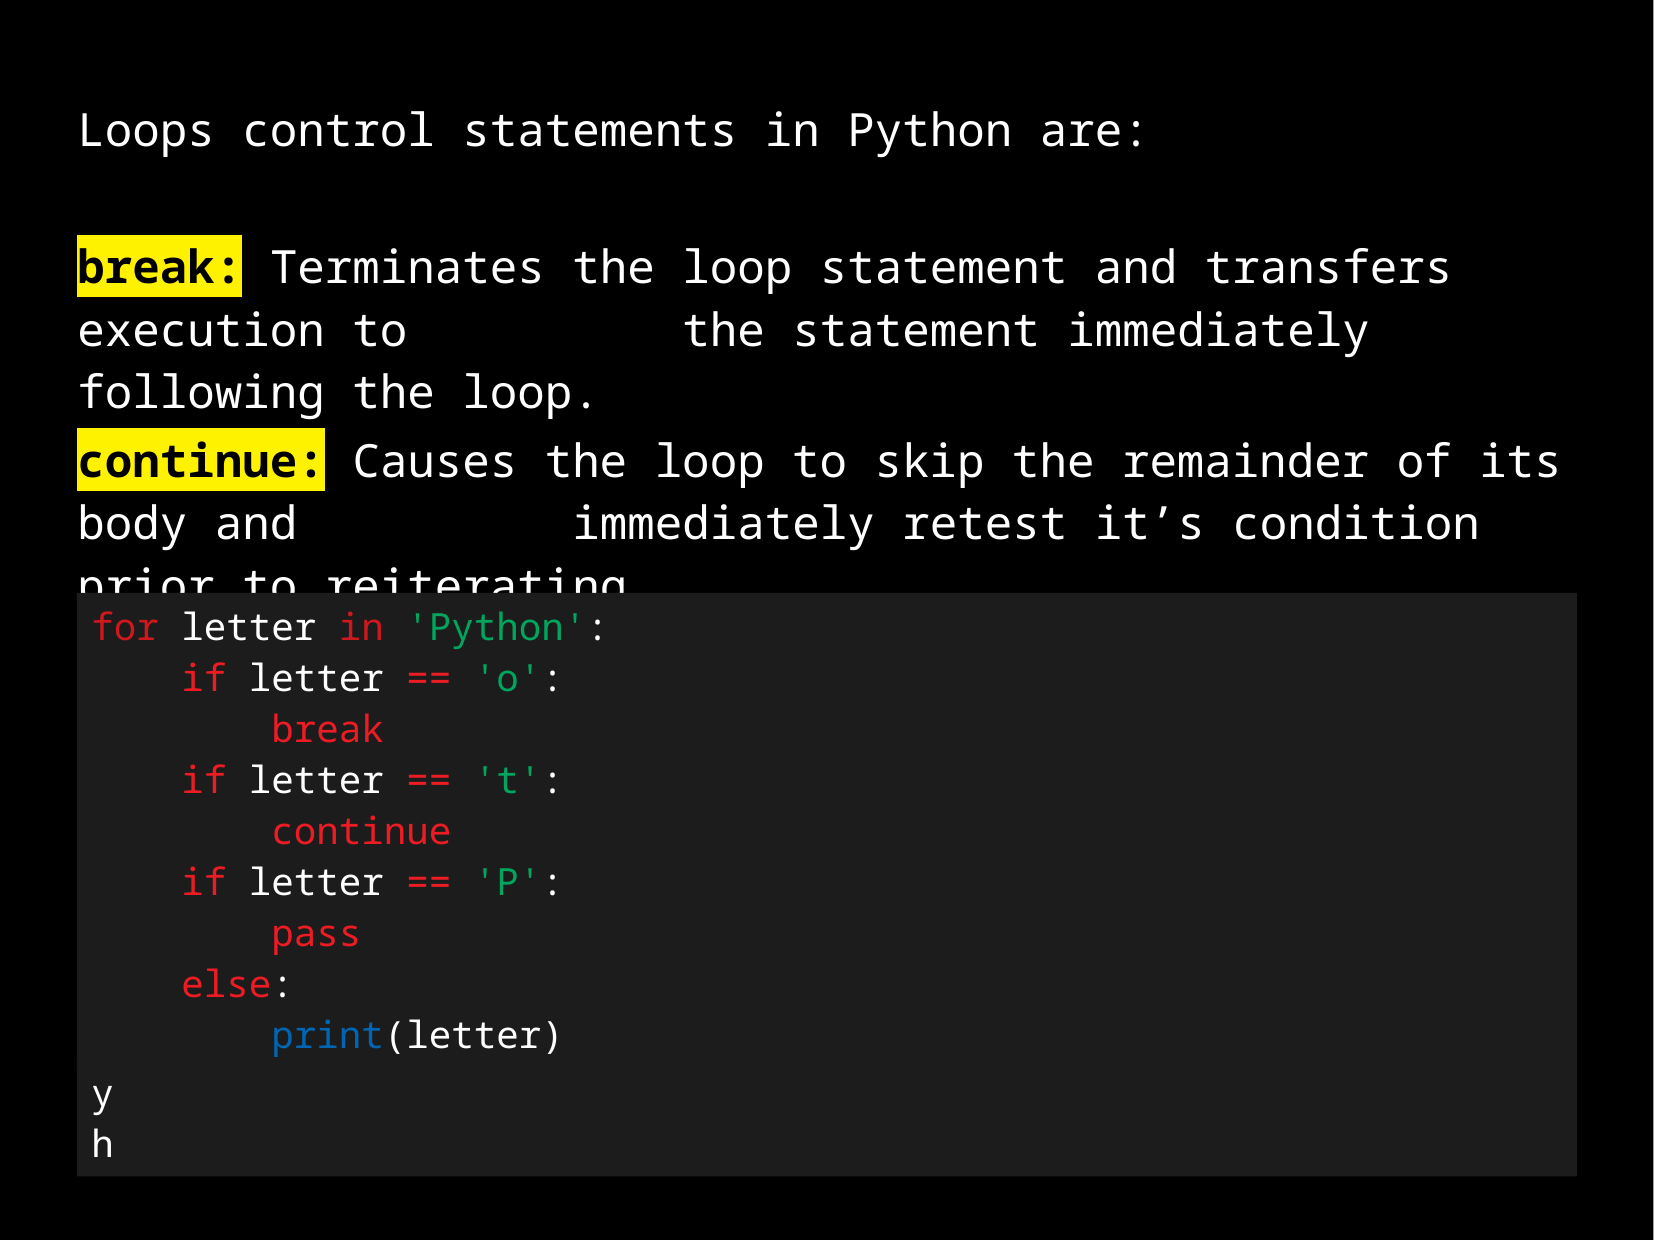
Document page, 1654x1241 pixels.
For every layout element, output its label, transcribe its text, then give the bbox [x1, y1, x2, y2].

text_box y h [76, 1059, 1577, 1150]
text_box for letter in 'Python': if letter == 'o': break if letter == 't': continue if letter == 'P': pass else: print(letter) [76, 592, 1577, 948]
text_box Loops control statements in Python are: break: Terminates the loop statement and transfers execution to the statement immediately following the loop. continue: Causes the loop to skip the remainder of its body and immediately retest it’s condition prior to reiterating. pass: Used when a statement is required syntactically but you do not want any command or code to execute. Example: Output: [62, 90, 1591, 1064]
